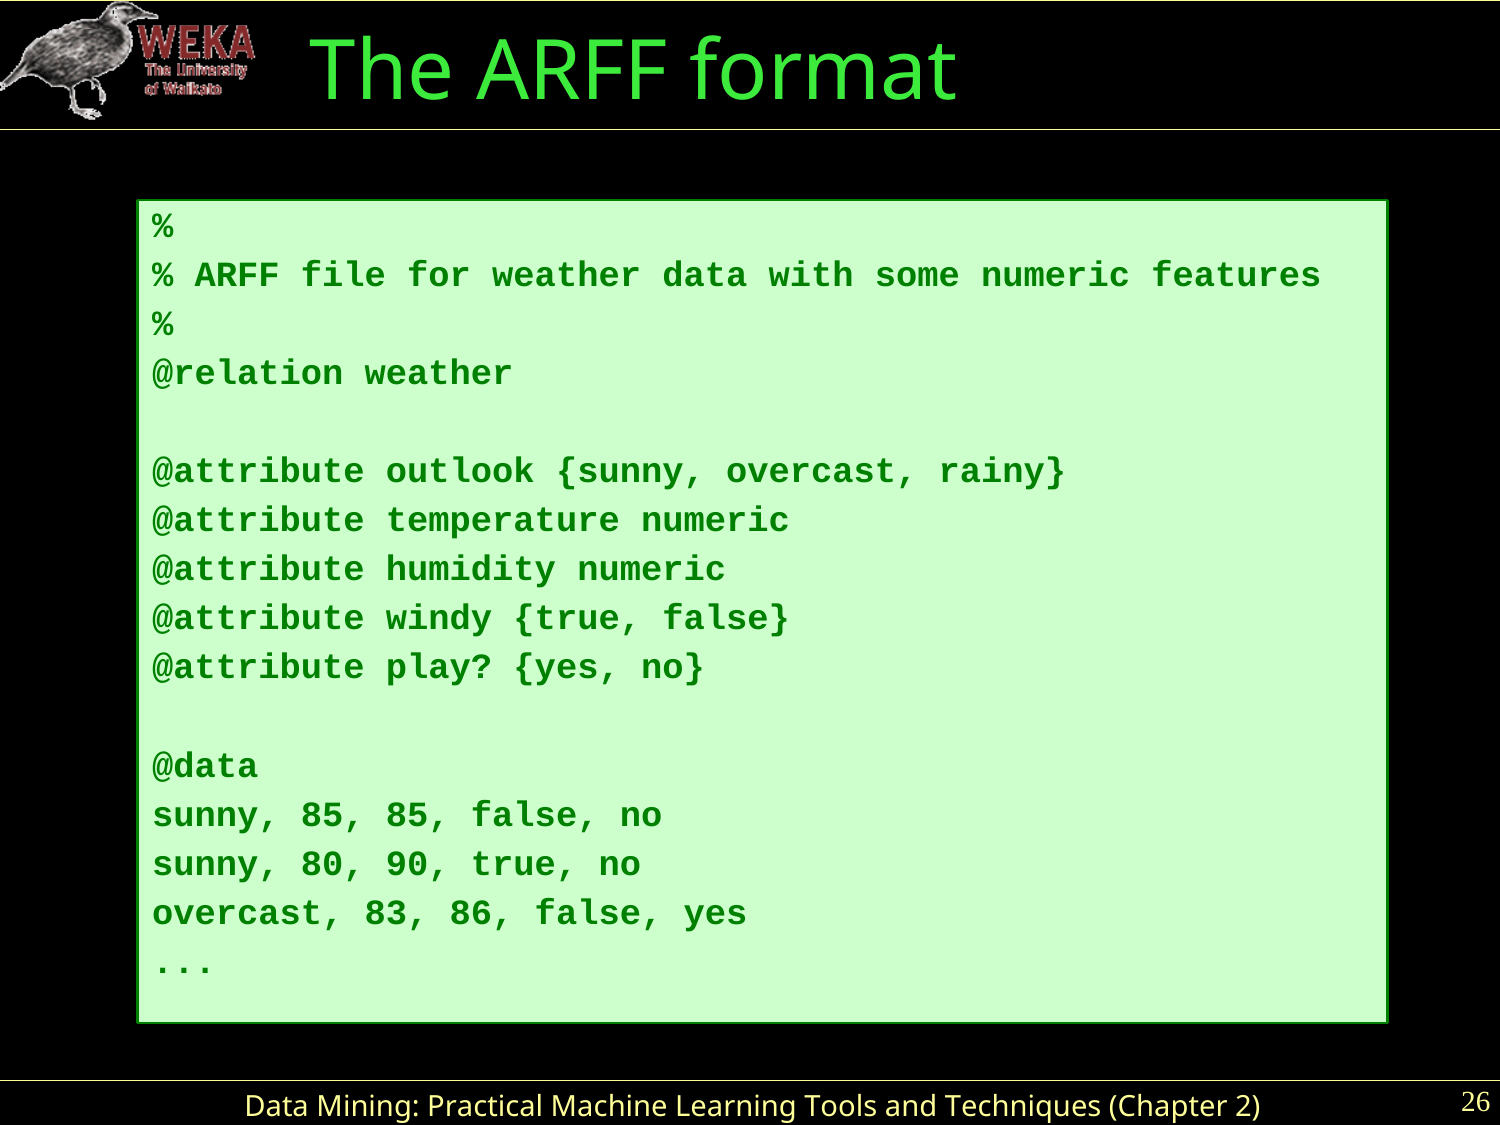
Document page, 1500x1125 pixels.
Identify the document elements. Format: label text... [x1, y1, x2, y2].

text_box % % ARFF file for weather data with some numeric features % @relation weather @attribute outlook {sunny, overcast, rainy} @attribute temperature numeric @attribute humidity numeric @attribute windy {true, false} @attribute play? {yes, no} @data sunny, 85, 85, false, no sunny, 80, 90, true, no overcast, 83, 86, false, yes ... [139, 201, 1386, 1022]
picture [0, 1, 266, 129]
title The ARFF format [295, 0, 1500, 148]
